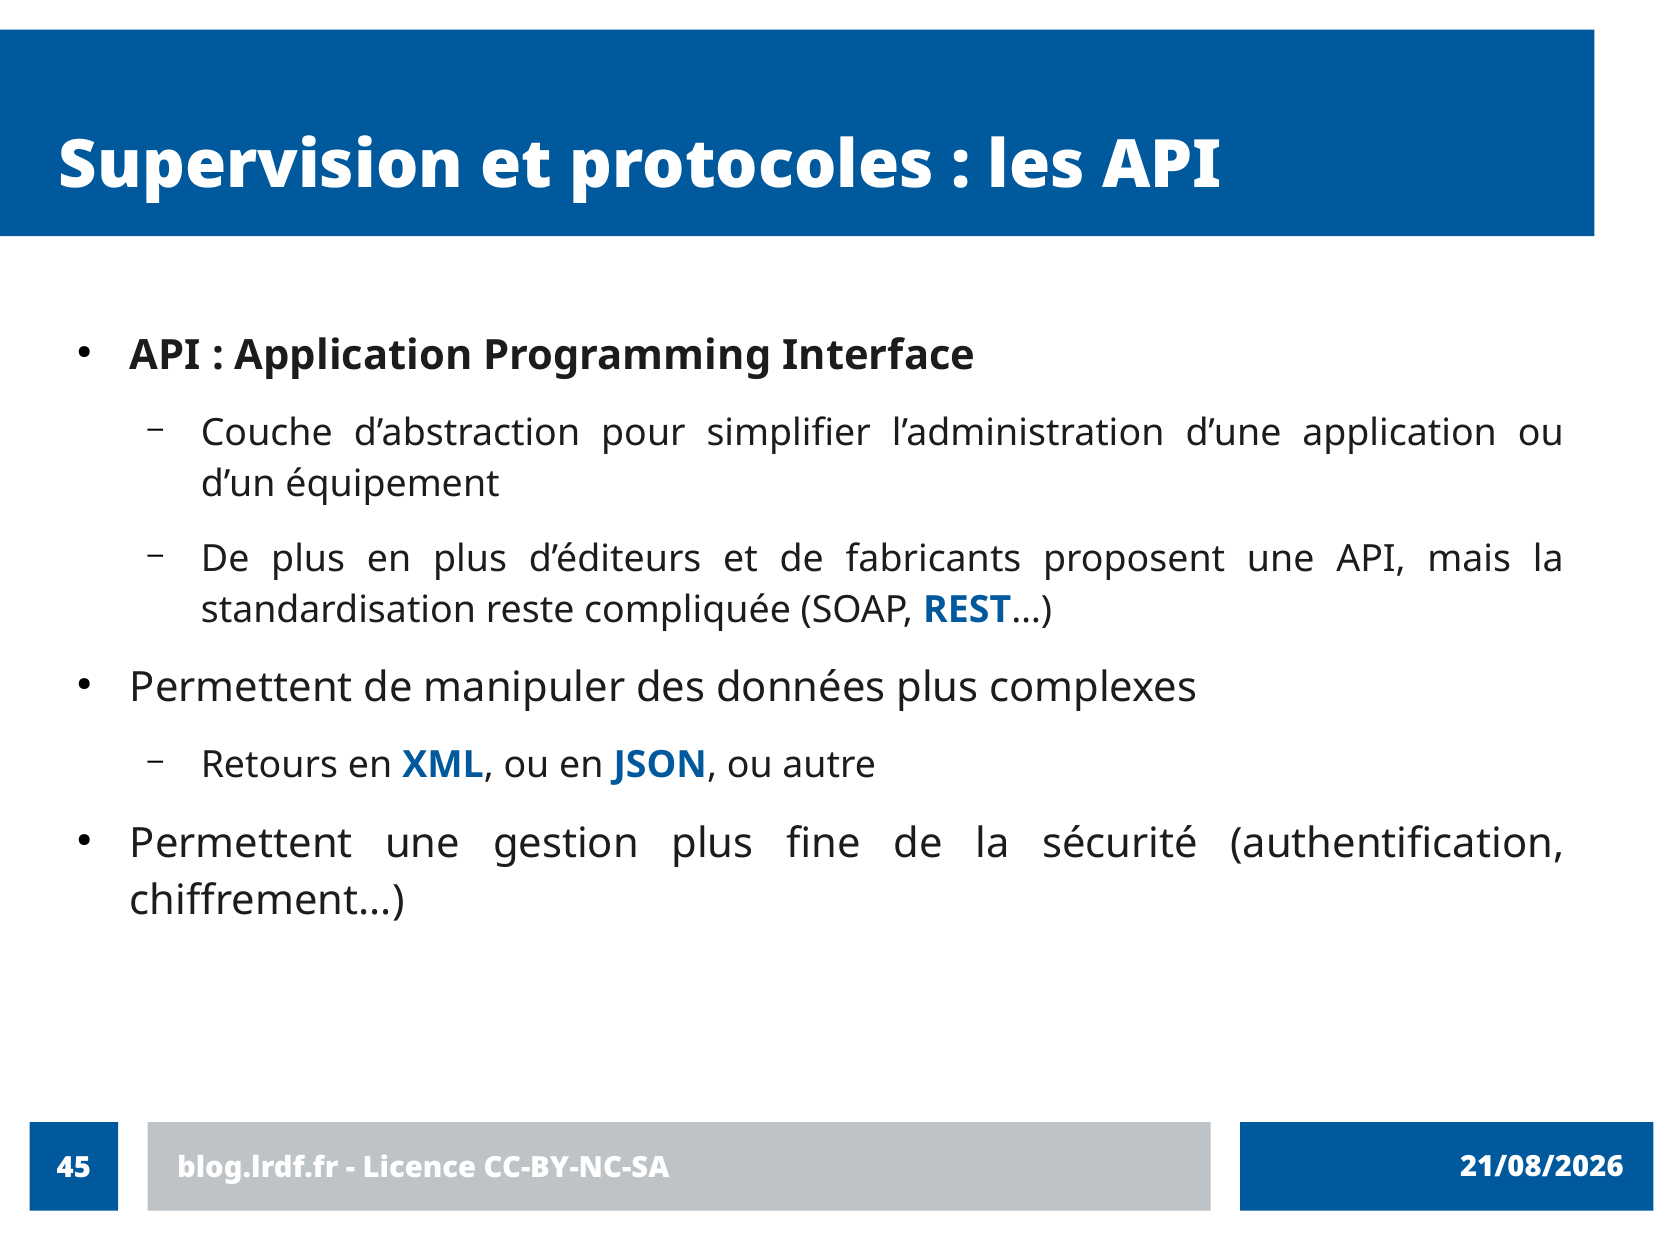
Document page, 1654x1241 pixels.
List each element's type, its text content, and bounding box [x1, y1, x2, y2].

list API : Application Programming Interface Couche d’abstraction pour simplifier l’administration d’une application ou d’un équipement De plus en plus d’éditeurs et de fabricants proposent une API, mais la standardisation reste compliquée (SOAP, REST…) Permettent de manipuler des données plus complexes Retours en XML, ou en JSON, ou autre Permettent une gestion plus fine de la sécurité (authentification, chiffrement...) [59, 324, 1565, 1093]
title Supervision et protocoles : les API [59, 59, 1595, 207]
